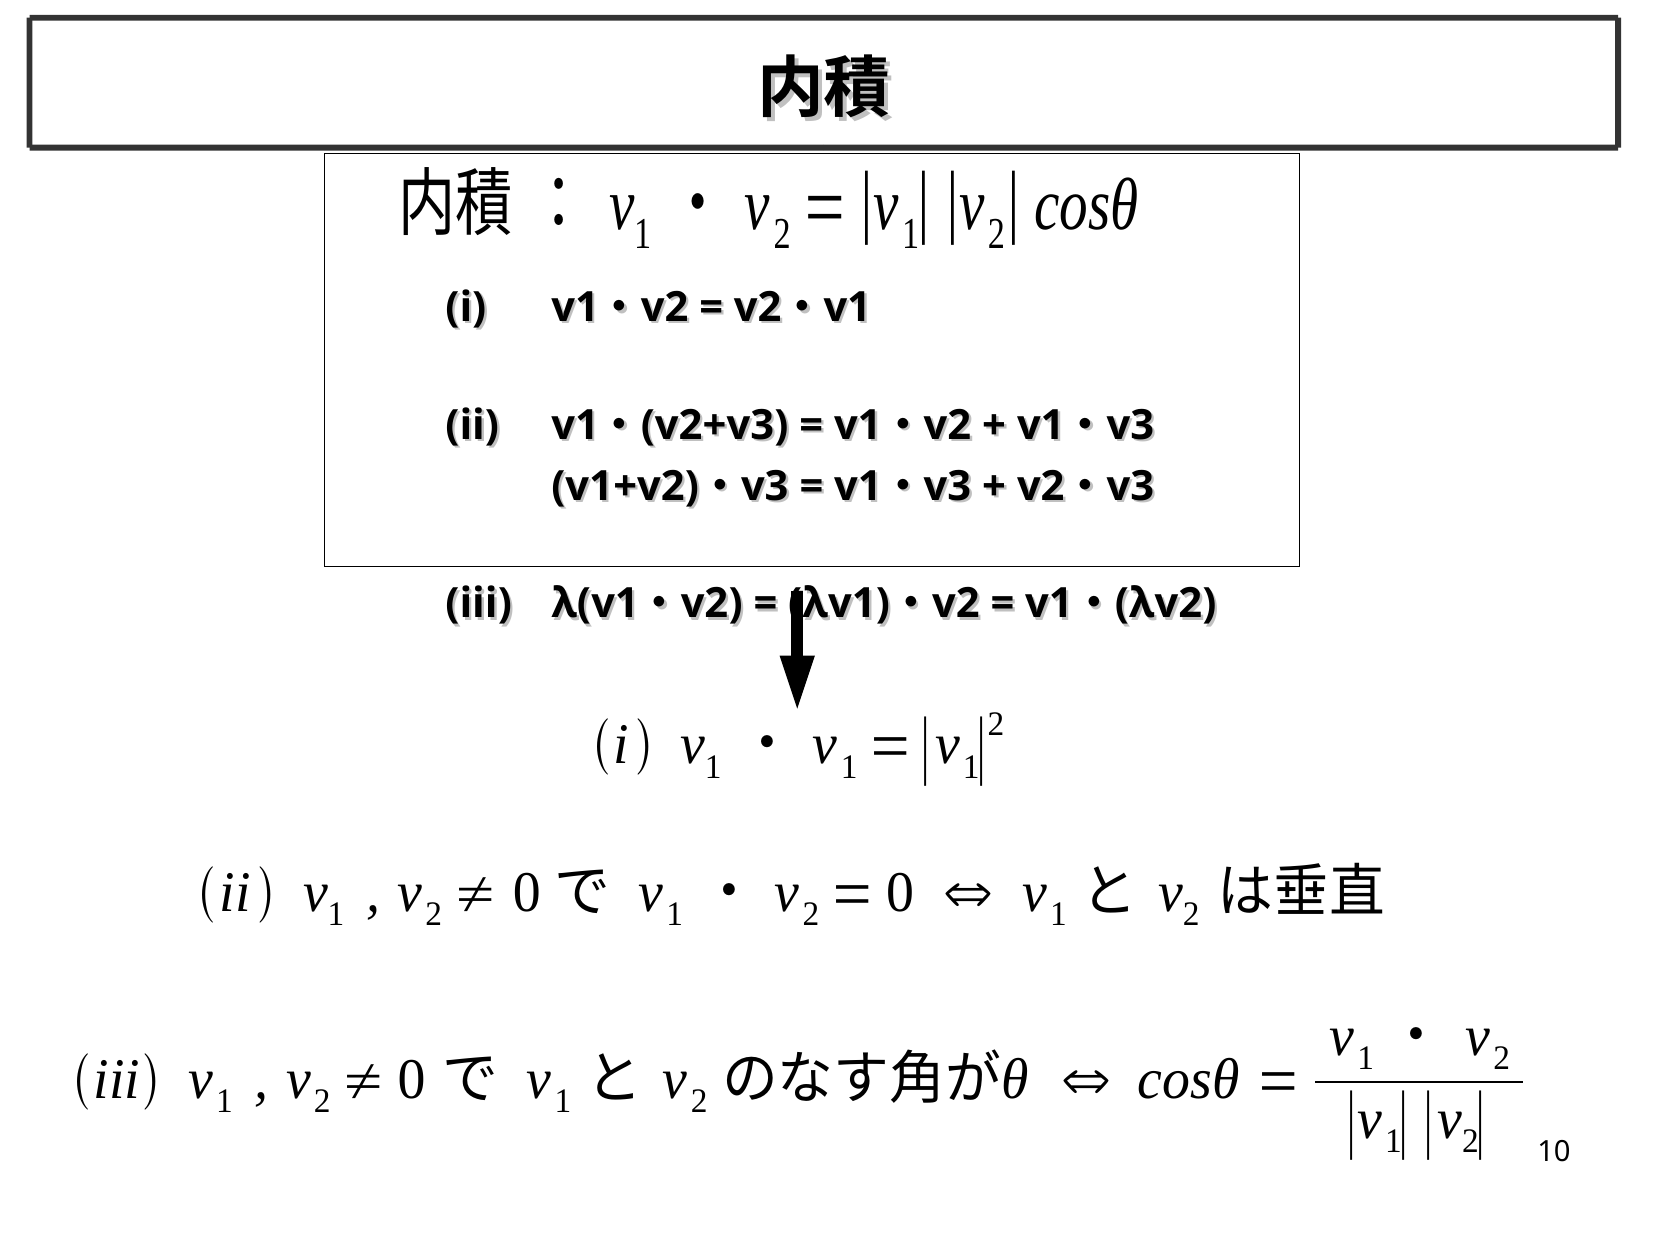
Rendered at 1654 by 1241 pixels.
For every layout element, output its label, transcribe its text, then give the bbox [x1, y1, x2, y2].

text_box (i) v1・v2 = v2・v1 (ii) v1・(v2+v3) = v1・v2 + v1・v3 (v1+v2)・v3 = v1・v3 + v2・v3 (iii) λ(v1・v2) = (λv1)・v2 = v1・(λv2) [388, 265, 1211, 551]
text_box 内積 [29, 17, 1619, 148]
chart [383, 165, 1153, 260]
chart [59, 702, 1539, 1161]
